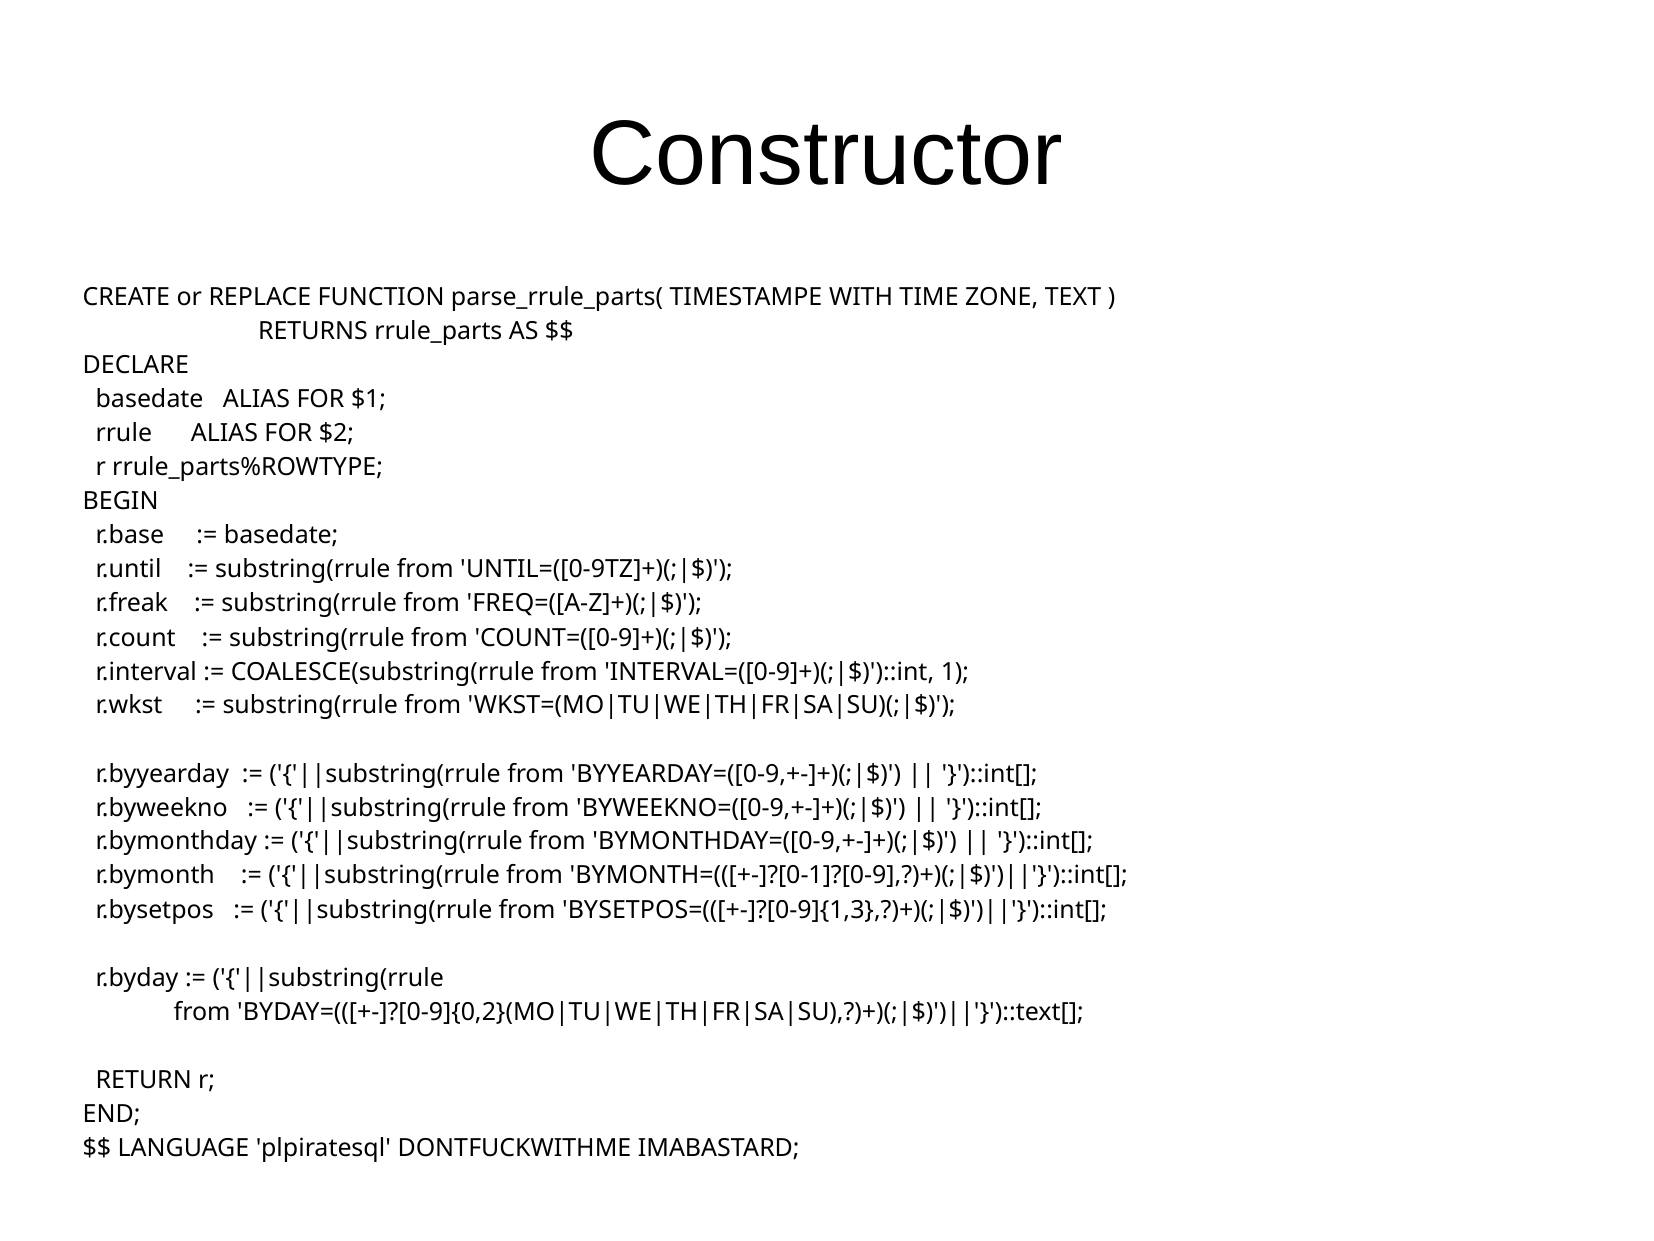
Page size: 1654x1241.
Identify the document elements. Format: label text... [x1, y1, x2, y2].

title Constructor [82, 49, 1571, 257]
subtitle CREATE or REPLACE FUNCTION parse_rrule_parts( TIMESTAMPE WITH TIME ZONE, TEXT ) RETURNS rrule_parts AS $$ DECLARE basedate ALIAS FOR $1; rrule ALIAS FOR $2; r rrule_parts%ROWTYPE; BEGIN r.base := basedate; r.until := substring(rrule from 'UNTIL=([0-9TZ]+)(;|$)'); r.freak := substring(rrule from 'FREQ=([A-Z]+)(;|$)'); r.count := substring(rrule from 'COUNT=([0-9]+)(;|$)'); r.interval := COALESCE(substring(rrule from 'INTERVAL=([0-9]+)(;|$)')::int, 1); r.wkst := substring(rrule from 'WKST=(MO|TU|WE|TH|FR|SA|SU)(;|$)'); r.byyearday := ('{'||substring(rrule from 'BYYEARDAY=([0-9,+-]+)(;|$)') || '}')::int[]; r.byweekno := ('{'||substring(rrule from 'BYWEEKNO=([0-9,+-]+)(;|$)') || '}')::int[]; r.bymonthday := ('{'||substring(rrule from 'BYMONTHDAY=([0-9,+-]+)(;|$)') || '}')::int[]; r.bymonth := ('{'||substring(rrule from 'BYMONTH=(([+-]?[0-1]?[0-9],?)+)(;|$)')||'}')::int[]; r.bysetpos := ('{'||substring(rrule from 'BYSETPOS=(([+-]?[0-9]{1,3},?)+)(;|$)')||'}')::int[]; r.byday := ('{'||substring(rrule from 'BYDAY=(([+-]?[0-9]{0,2}(MO|TU|WE|TH|FR|SA|SU),?)+)(;|$)')||'}')::text[]; RETURN r; END; $$ LANGUAGE 'plpiratesql' DONTFUCKWITHME IMABASTARD; [82, 279, 1571, 1111]
